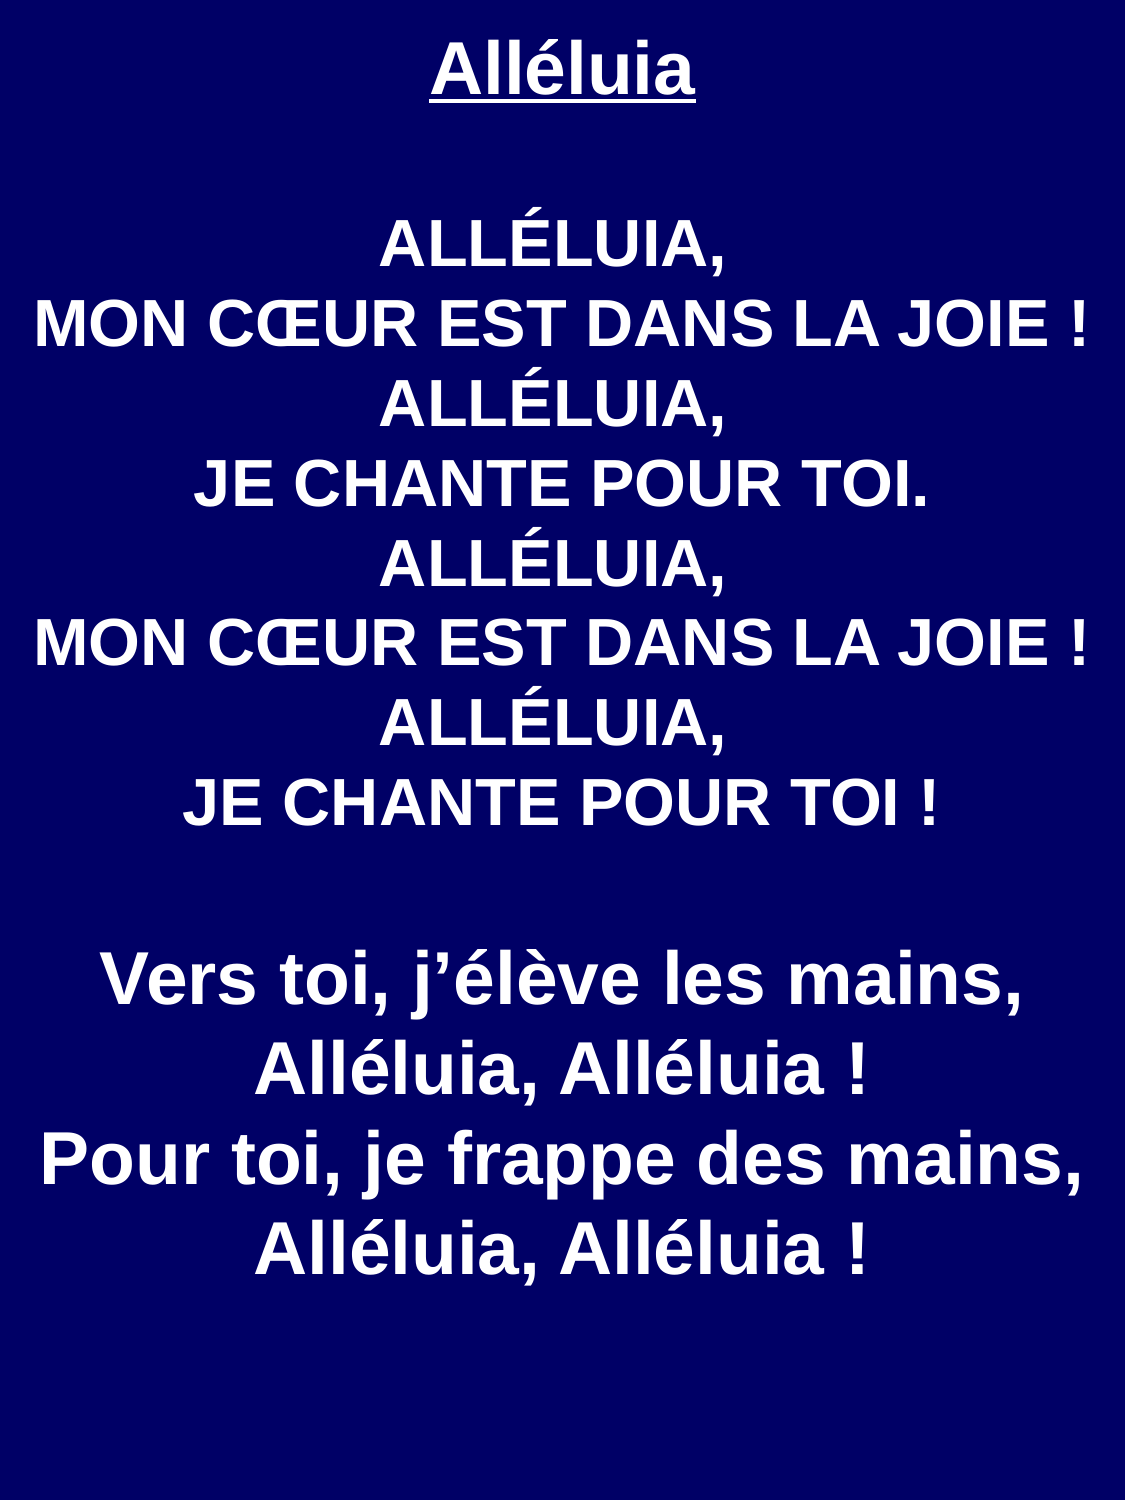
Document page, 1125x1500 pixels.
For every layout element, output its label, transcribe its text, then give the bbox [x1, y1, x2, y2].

text_box Alléluia ALLÉLUIA, MON CŒUR EST DANS LA JOIE ! ALLÉLUIA, JE CHANTE POUR TOI. ALLÉLUIA, MON CŒUR EST DANS LA JOIE ! ALLÉLUIA, JE CHANTE POUR TOI ! Vers toi, j’élève les mains, Alléluia, Alléluia ! Pour toi, je frappe des mains, Alléluia, Alléluia ! [0, 11, 1125, 1297]
